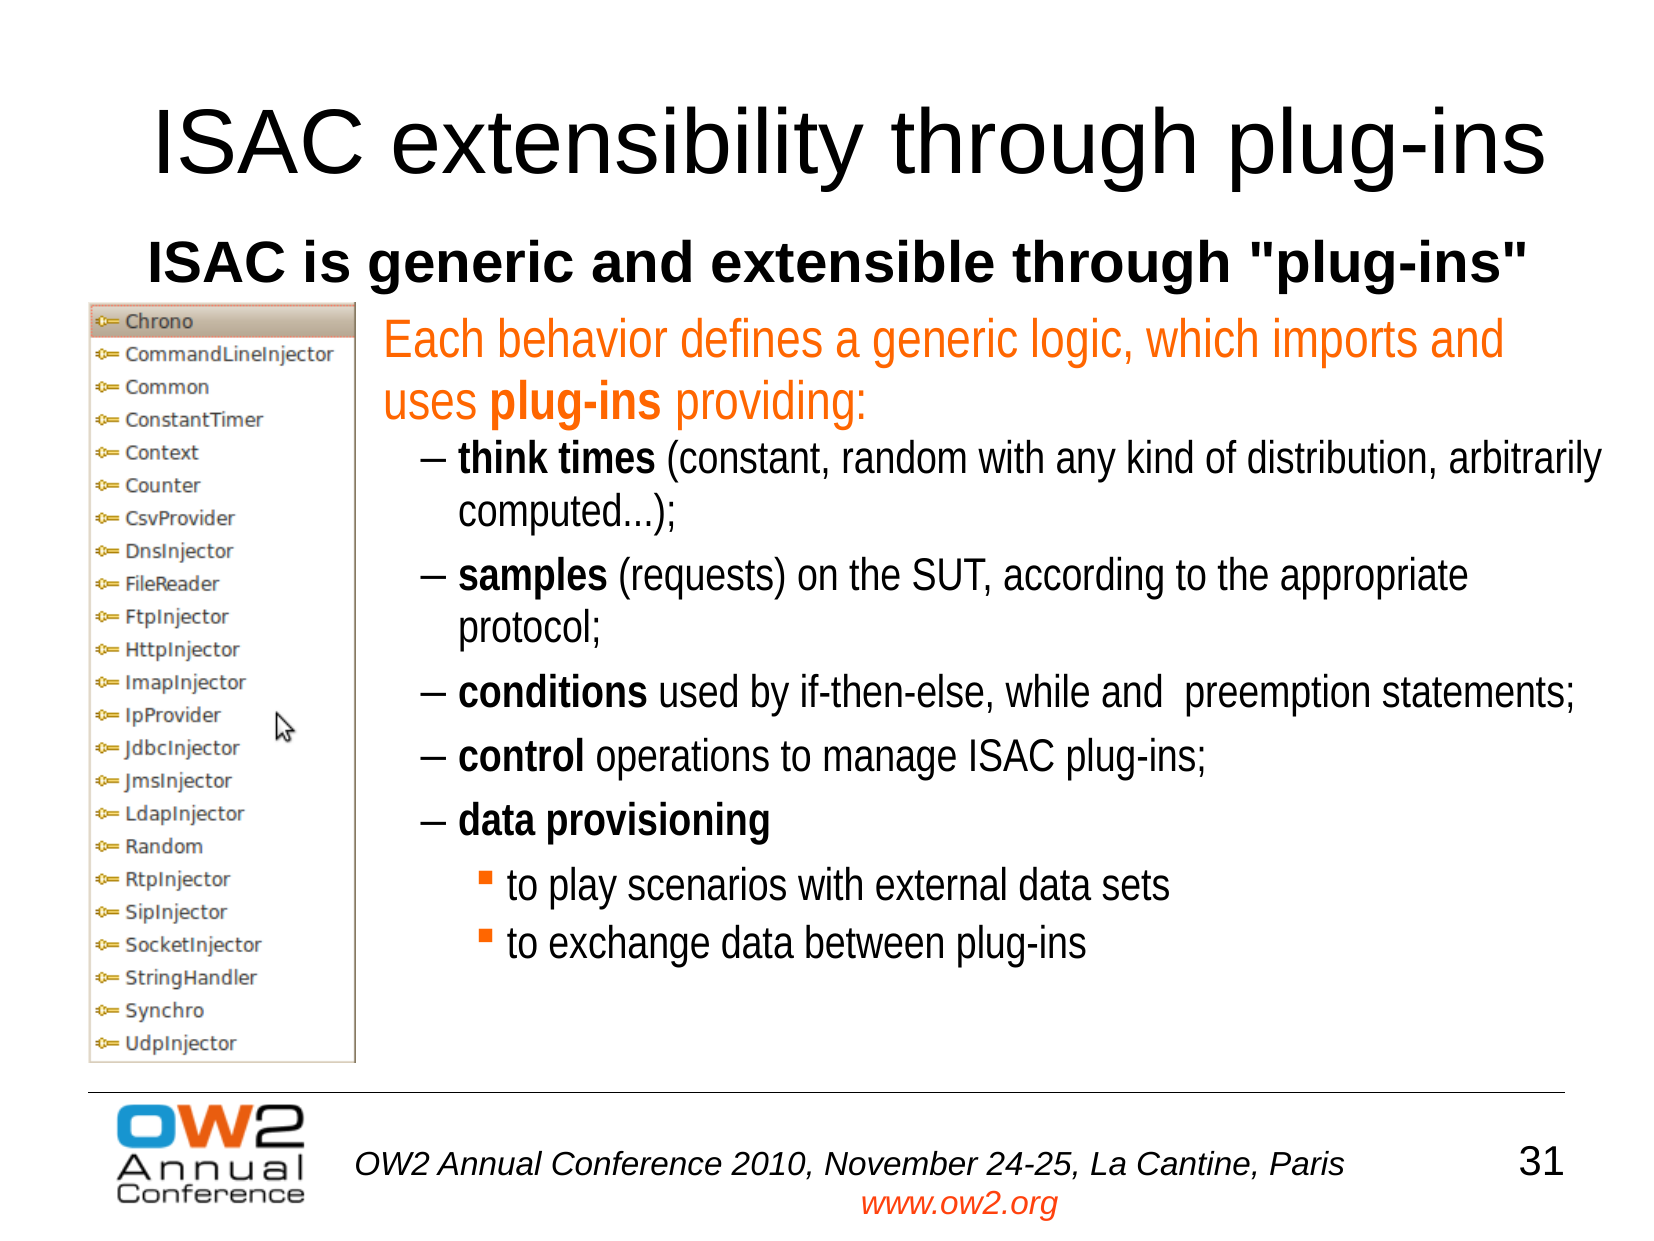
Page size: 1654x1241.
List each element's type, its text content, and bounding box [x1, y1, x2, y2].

picture [88, 302, 356, 1063]
title ISAC extensibility through plug-ins [136, 41, 1565, 253]
list ISAC is generic and extensible through "plug-ins" Each behavior defines a generic logic, which imports and uses plug-ins providing: think times (constant, random with any kind of distribution, arbitrarily computed...); samples (requests) on the SUT, according to the appropriate protocol; conditions used by if-then-else, while and preemption statements; control operations to manage ISAC plug-ins; data provisioning to play scenarios with external data sets to exchange data between plug-ins [147, 229, 1612, 1066]
picture [88, 1092, 333, 1213]
